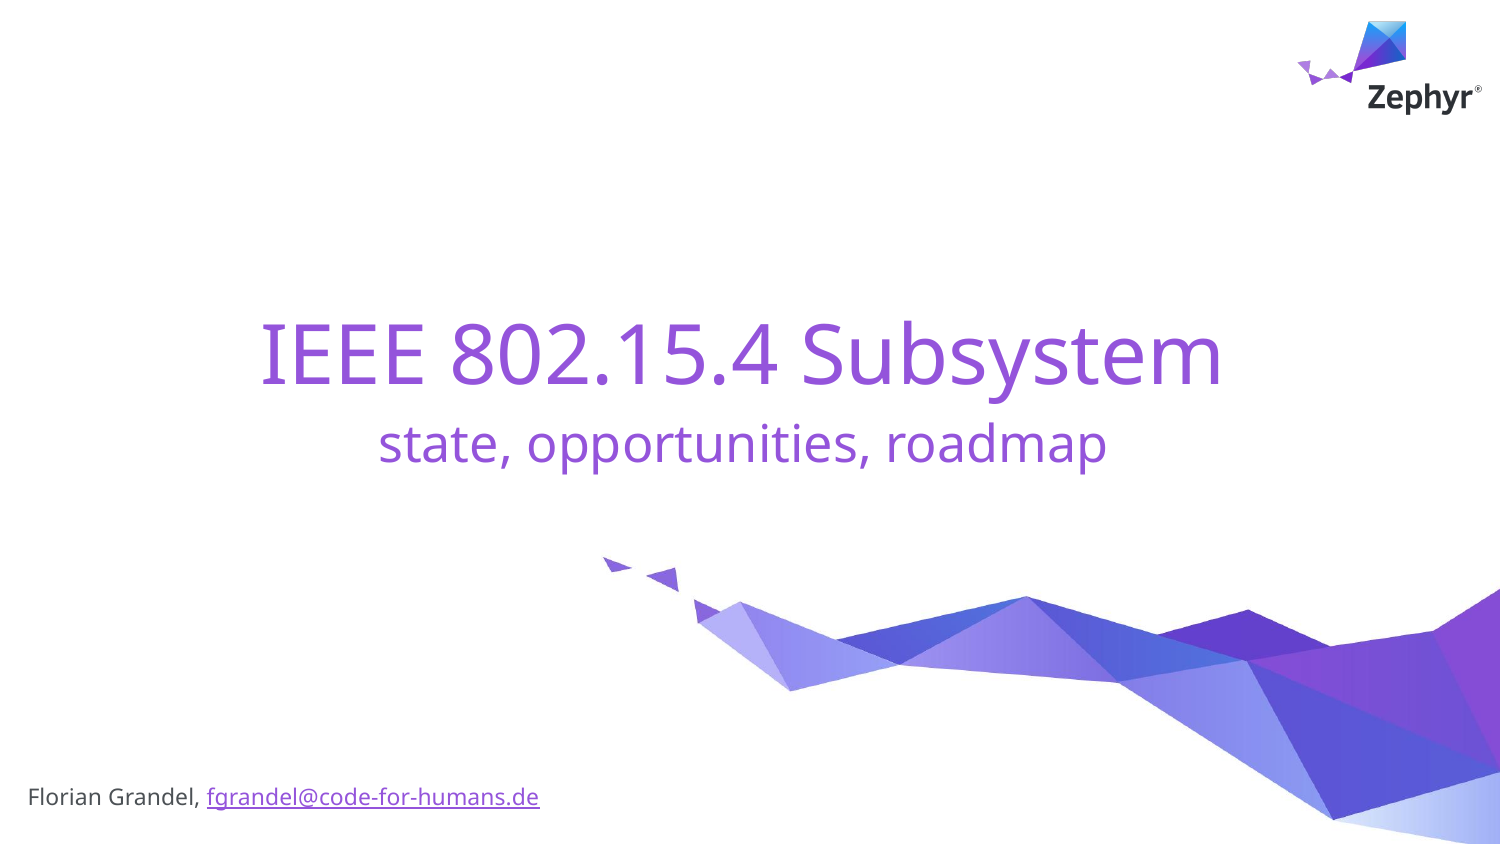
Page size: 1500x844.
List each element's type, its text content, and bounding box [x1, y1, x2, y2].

picture [0, 0, 1500, 844]
subtitle Florian Grandel, fgrandel@code-for-humans.de [12, 762, 678, 818]
title IEEE 802.15.4 Subsystem state, opportunities, roadmap [58, 278, 1429, 535]
